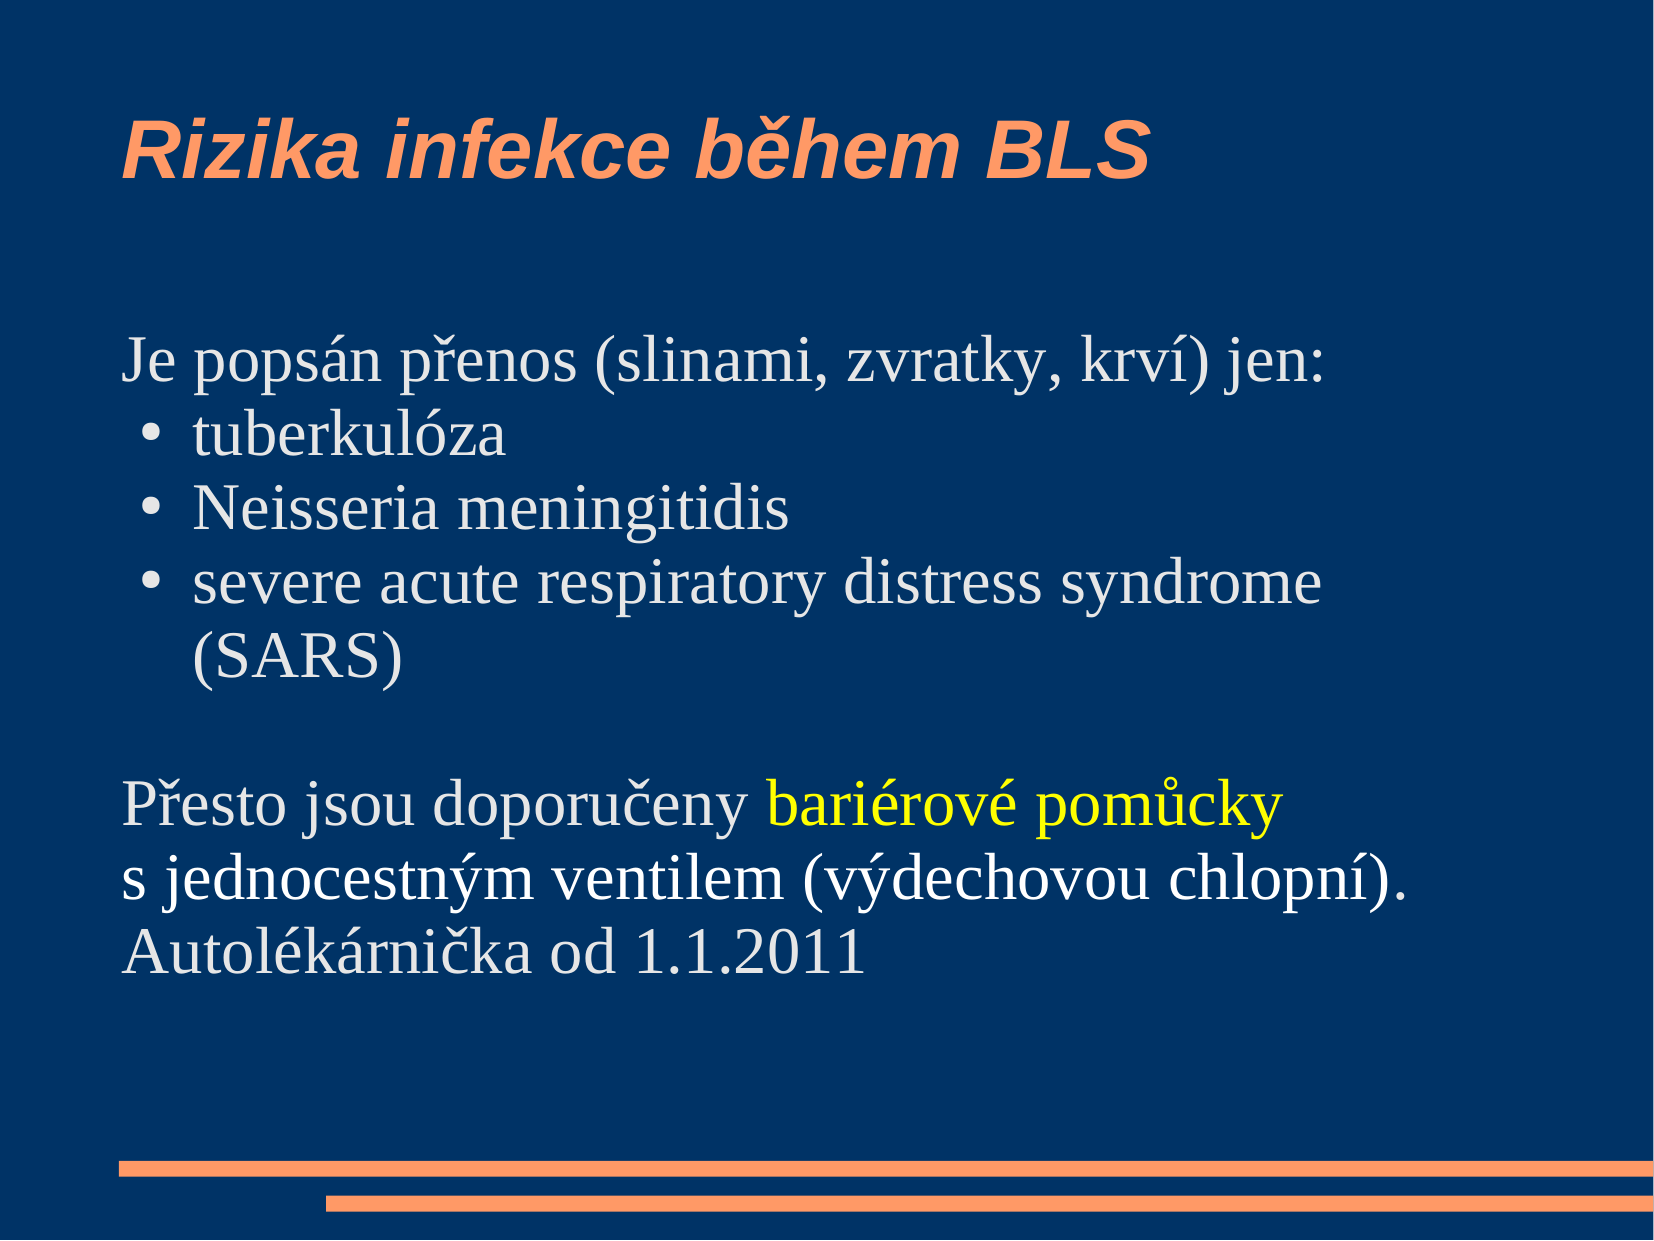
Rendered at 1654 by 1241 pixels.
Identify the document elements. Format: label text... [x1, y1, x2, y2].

title Rizika infekce během BLS [121, 46, 1534, 254]
list Je popsán přenos (slinami, zvratky, krví) jen: tuberkulóza Neisseria meningitidis severe acute respiratory distress syndrome (SARS) Přesto jsou doporučeny bariérové pomůcky s jednocestným ventilem (výdechovou chlopní). Autolékárnička od 1.1.2011 [121, 321, 1561, 1116]
